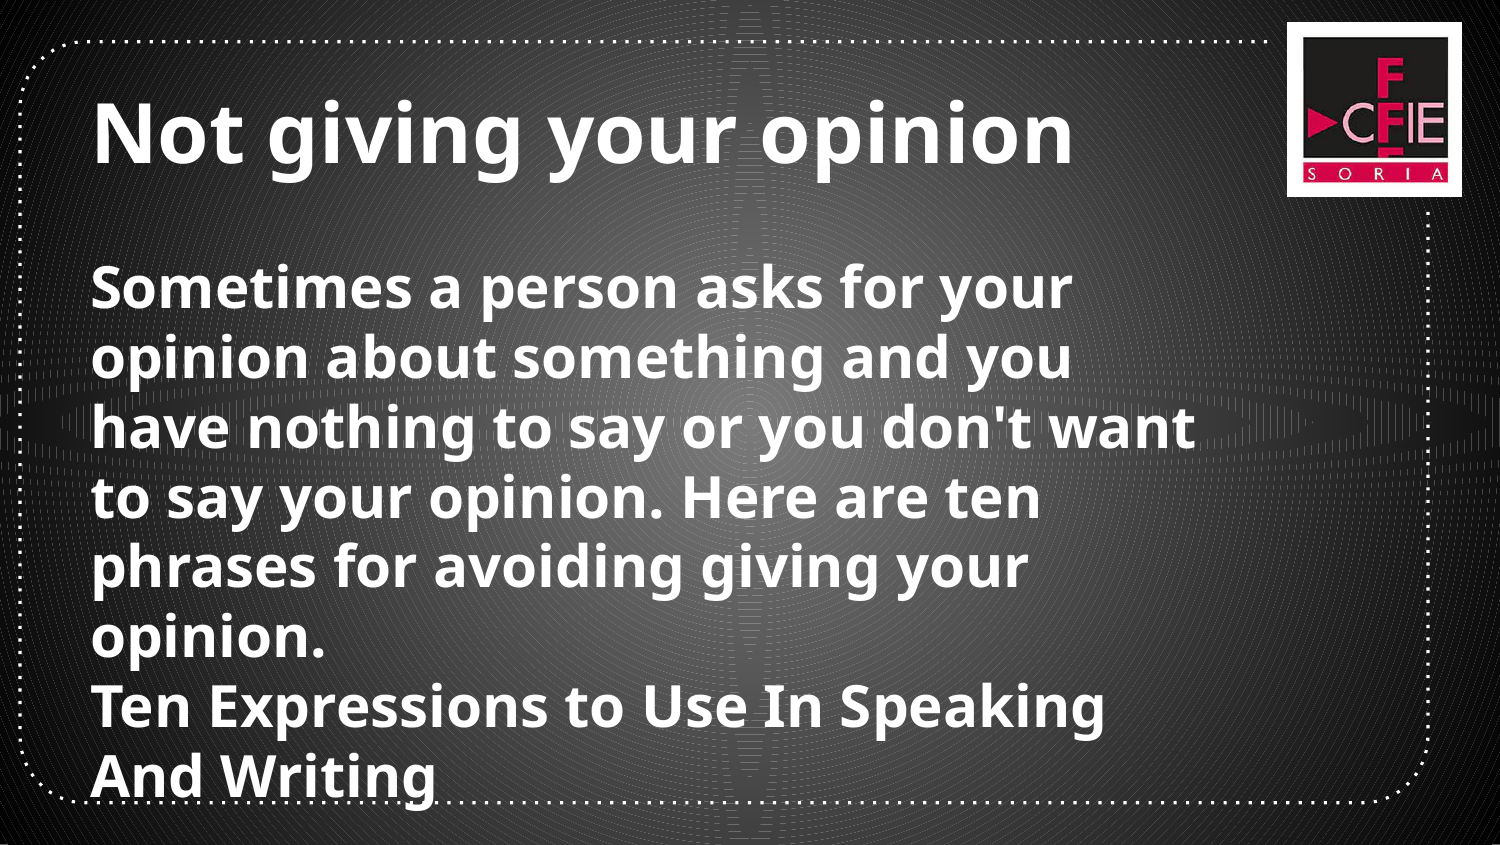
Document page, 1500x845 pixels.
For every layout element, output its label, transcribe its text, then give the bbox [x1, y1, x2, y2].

picture [1287, 22, 1462, 197]
text_box Not giving your opinion Sometimes a person asks for your opinion about something and you have nothing to say or you don't want to say your opinion. Here are ten phrases for avoiding giving your opinion. Ten Expressions to Use In Speaking And Writing [75, 72, 1238, 810]
